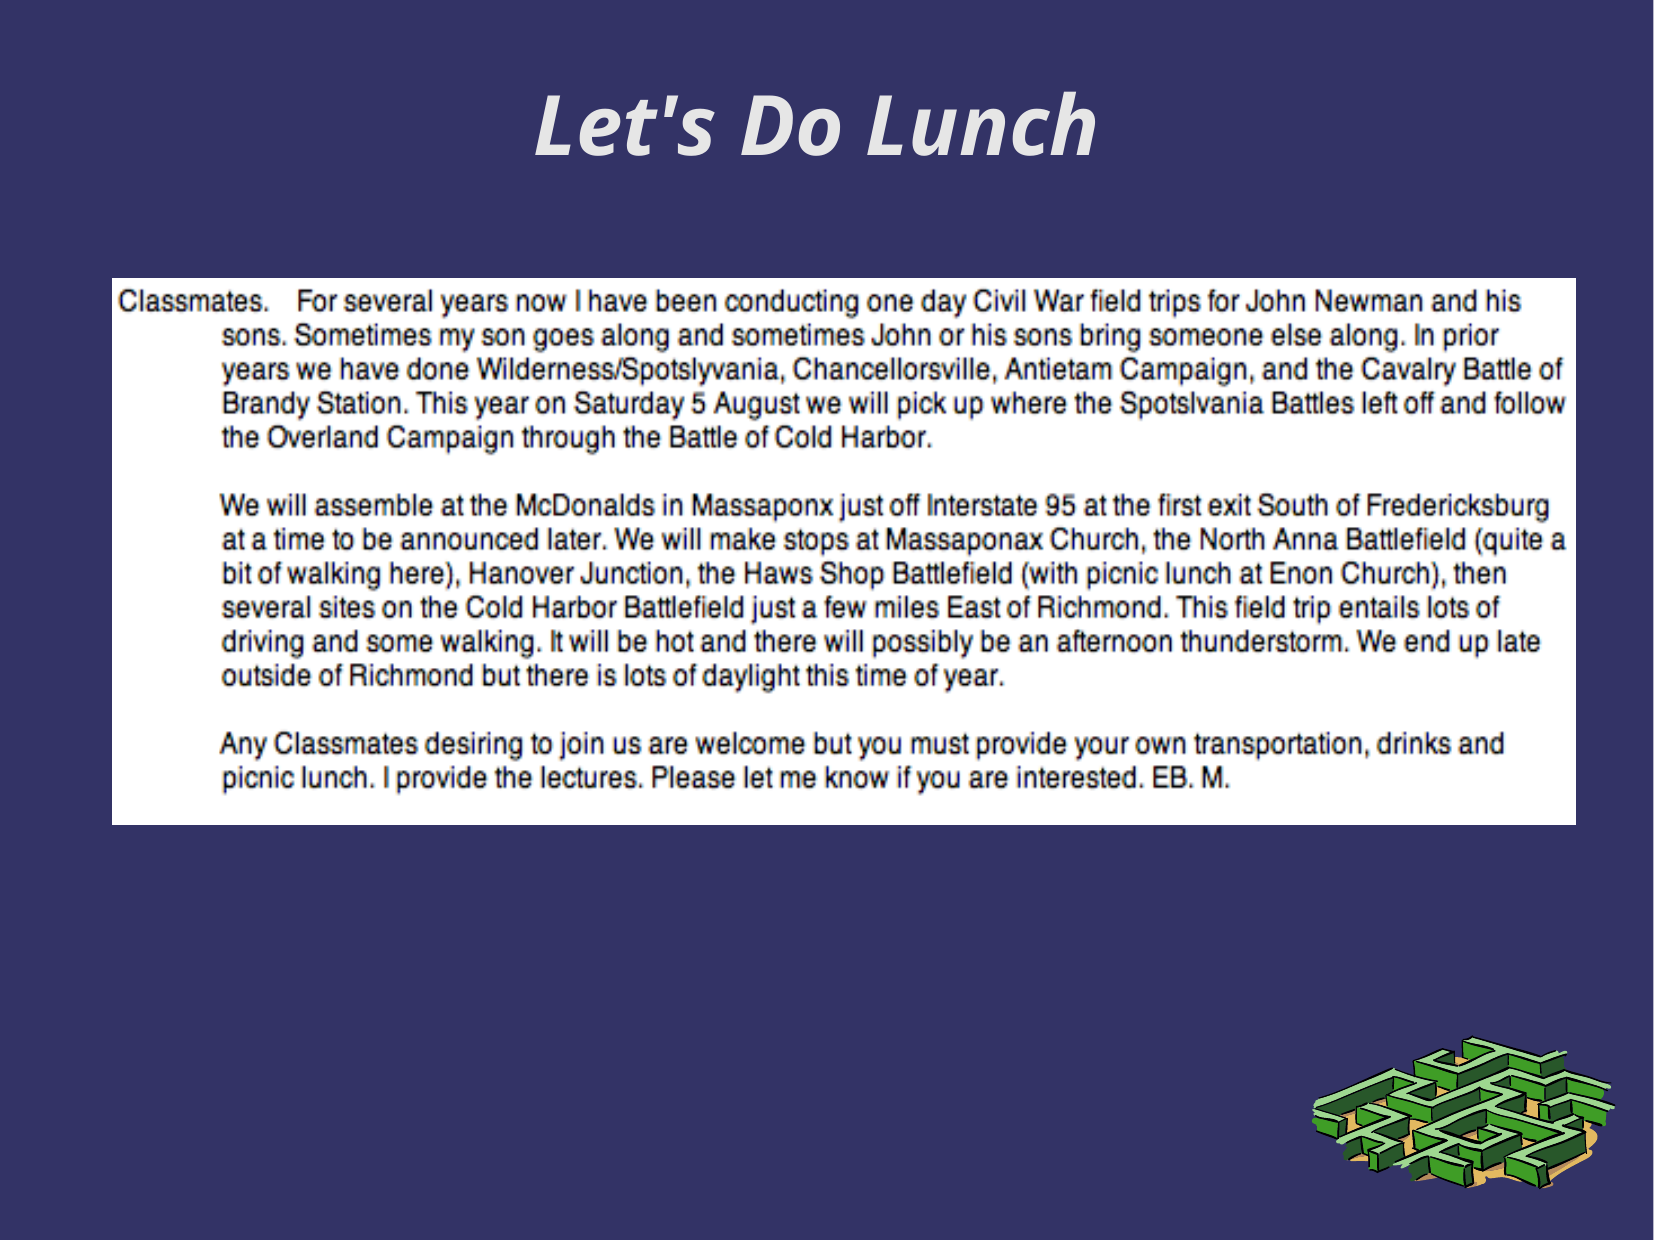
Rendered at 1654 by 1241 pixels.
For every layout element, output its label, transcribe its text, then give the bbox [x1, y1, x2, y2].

picture [112, 278, 1576, 826]
title Let's Do Lunch [121, 19, 1534, 227]
